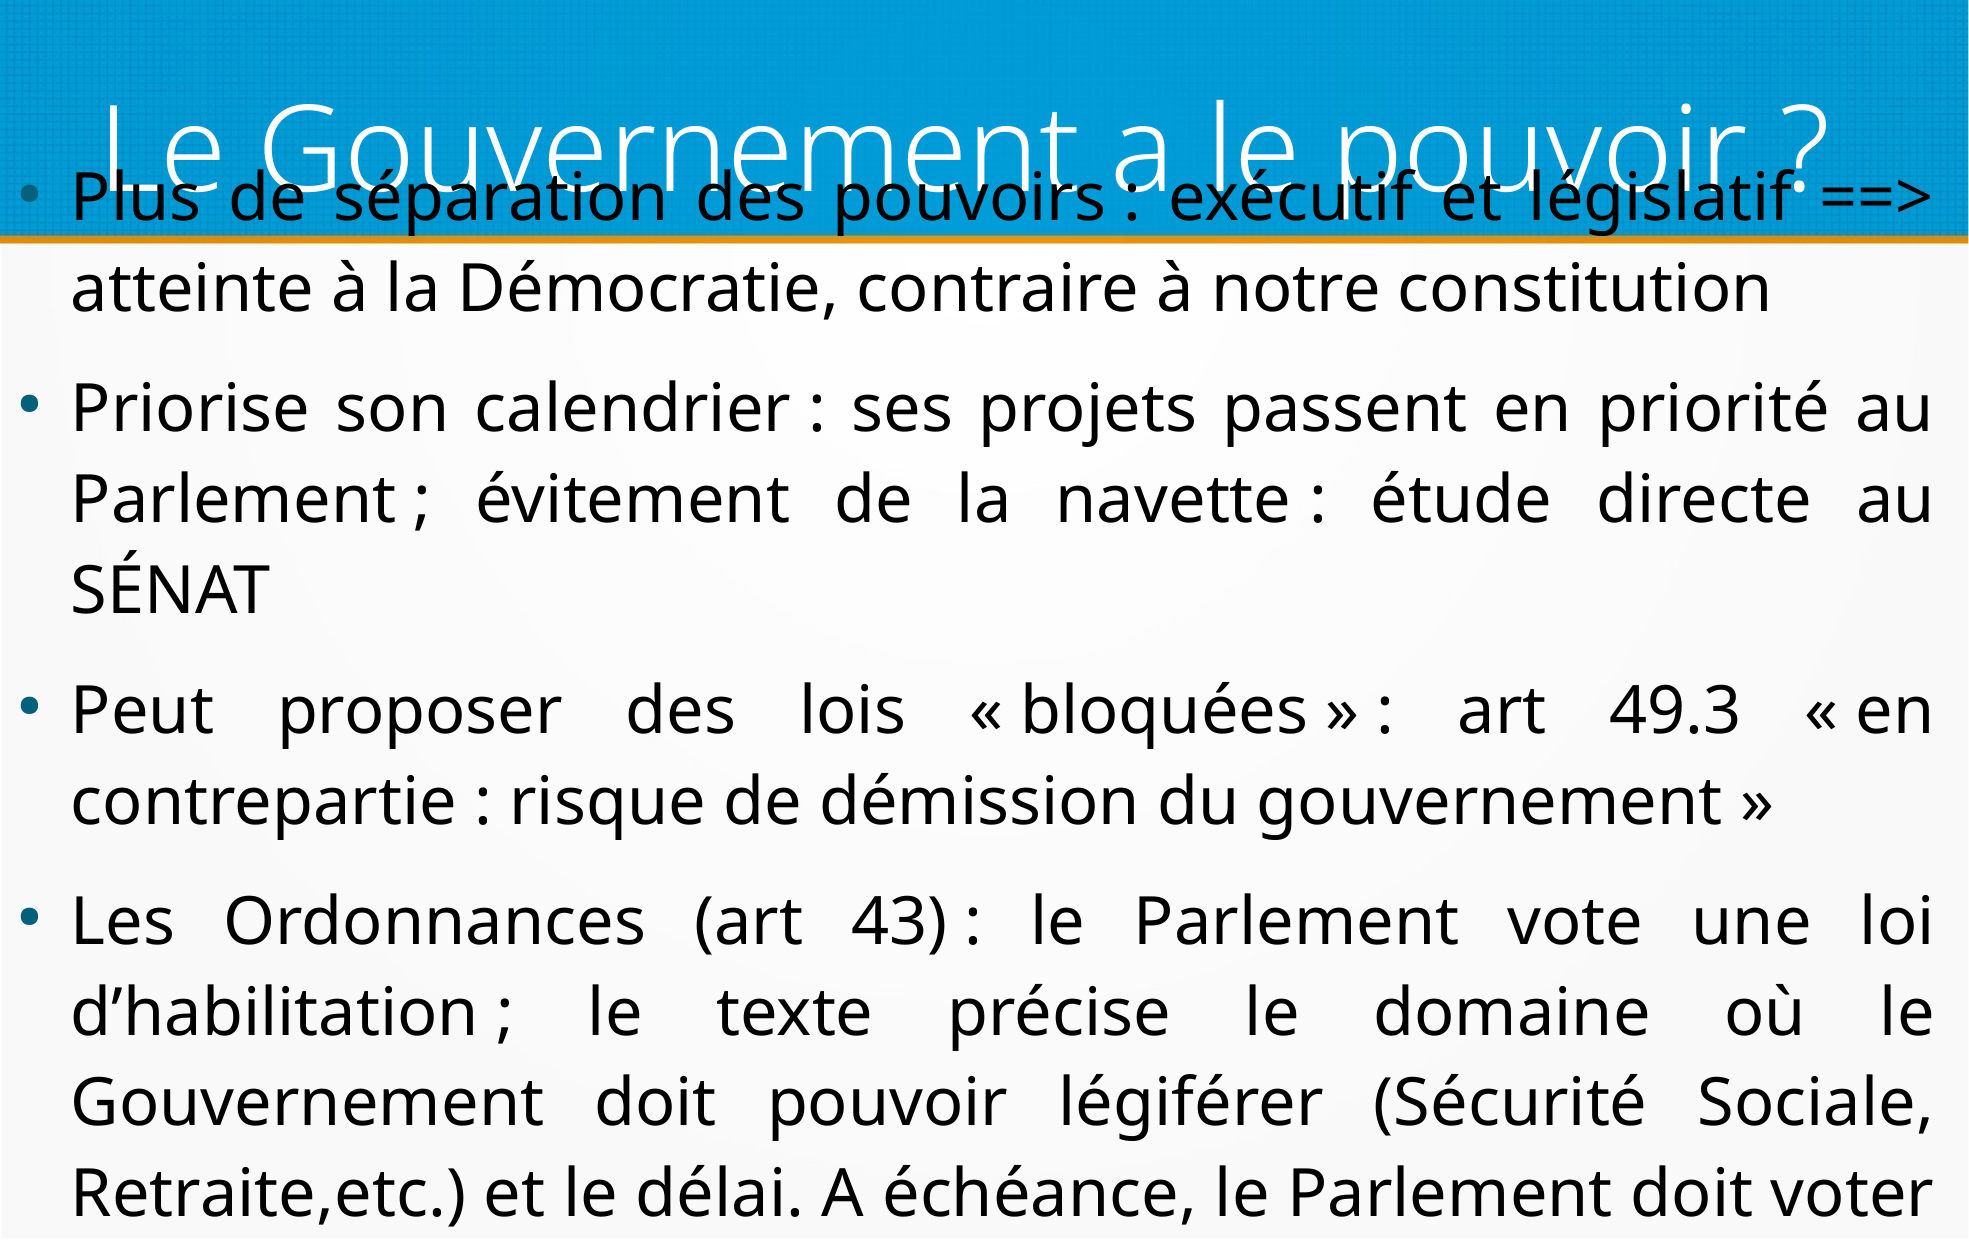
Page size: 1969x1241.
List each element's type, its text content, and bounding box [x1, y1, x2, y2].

title Le Gouvernement a le pouvoir ? [98, 19, 1870, 227]
list Plus de séparation des pouvoirs : exécutif et législatif ==> atteinte à la Démocratie, contraire à notre constitution Priorise son calendrier : ses projets passent en priorité au Parlement ; évitement de la navette : étude directe au SÉNAT Peut proposer des lois « bloquées » : art 49.3 « en contrepartie : risque de démission du gouvernement » Les Ordonnances (art 43) : le Parlement vote une loi d’habilitation ; le texte précise le domaine où le Gouvernement doit pouvoir légiférer (Sécurité Sociale, Retraite,etc.) et le délai. A échéance, le Parlement doit voter une loi de ratification [0, 259, 1938, 1217]
picture [0, 233, 1969, 1241]
